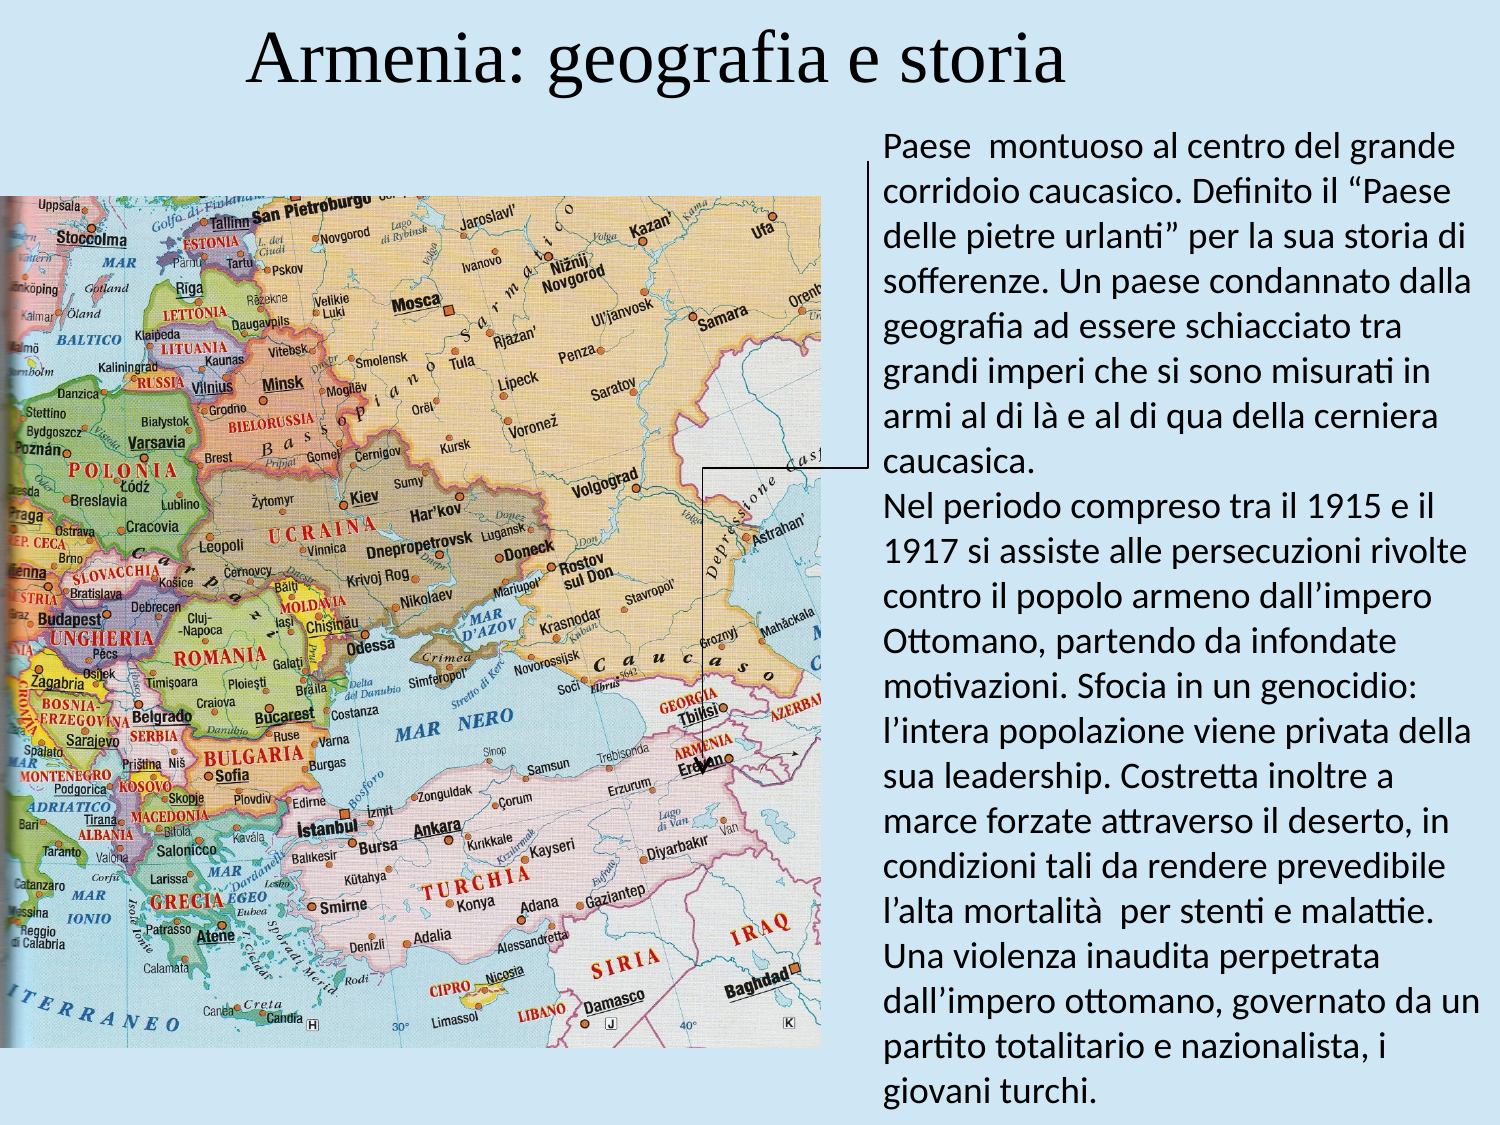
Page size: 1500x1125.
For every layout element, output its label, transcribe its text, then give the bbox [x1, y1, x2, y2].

text_box Paese montuoso al centro del grande corridoio caucasico. Definito il “Paese delle pietre urlanti” per la sua storia di sofferenze. Un paese condannato dalla geografia ad essere schiacciato tra grandi imperi che si sono misurati in armi al di là e al di qua della cerniera caucasica. Nel periodo compreso tra il 1915 e il 1917 si assiste alle persecuzioni rivolte contro il popolo armeno dall’impero Ottomano, partendo da infondate motivazioni. Sfocia in un genocidio: l’intera popolazione viene privata della sua leadership. Costretta inoltre a marce forzate attraverso il deserto, in condizioni tali da rendere prevedibile l’alta mortalità per stenti e malattie. Una violenza inaudita perpetrata dall’impero ottomano, governato da un partito totalitario e nazionalista, i giovani turchi. [868, 113, 1500, 1119]
text_box Armenia: geografia e storia [230, 0, 1353, 105]
picture [0, 196, 821, 1048]
